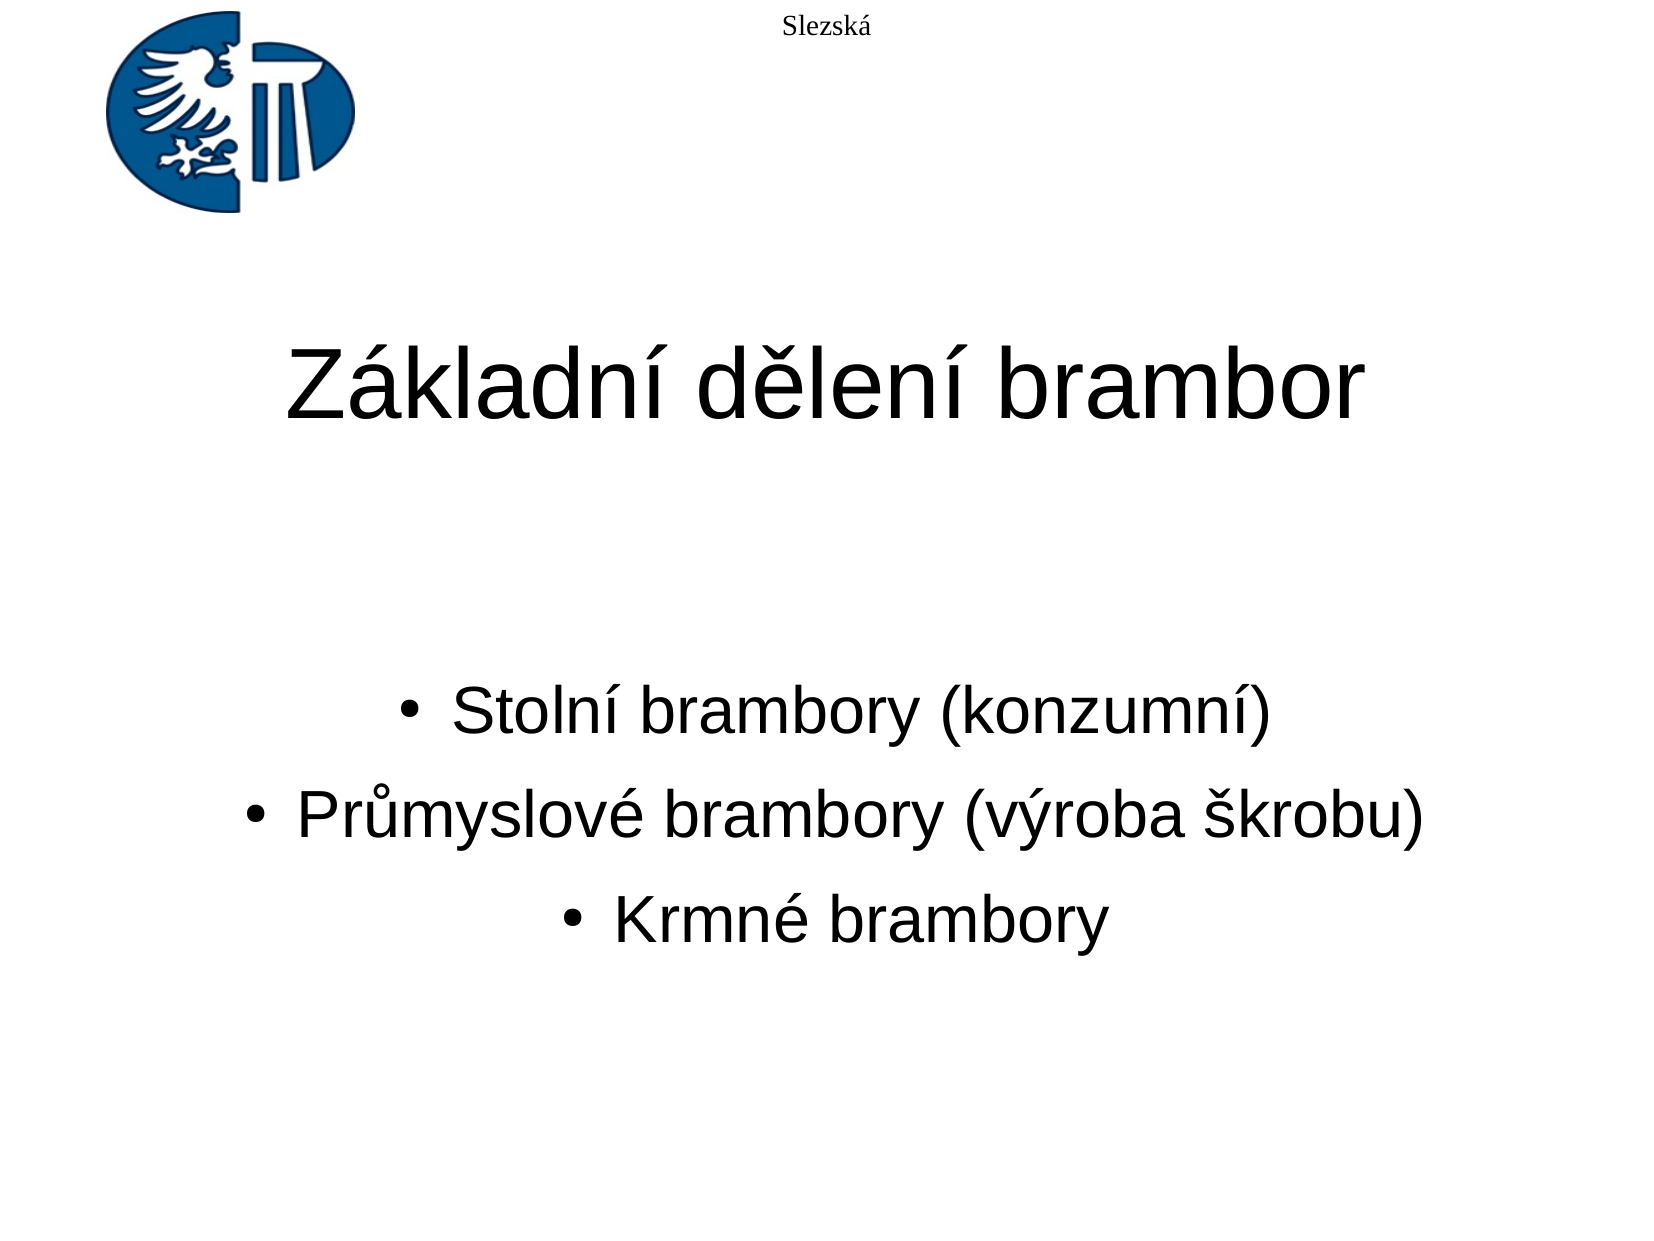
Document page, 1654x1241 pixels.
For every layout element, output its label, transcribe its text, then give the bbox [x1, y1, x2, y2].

title Základní dělení brambor [82, 328, 1571, 664]
list Stolní brambory (konzumní) Průmyslové brambory (výroba škrobu) Krmné brambory [82, 673, 1571, 981]
picture [106, 11, 355, 213]
